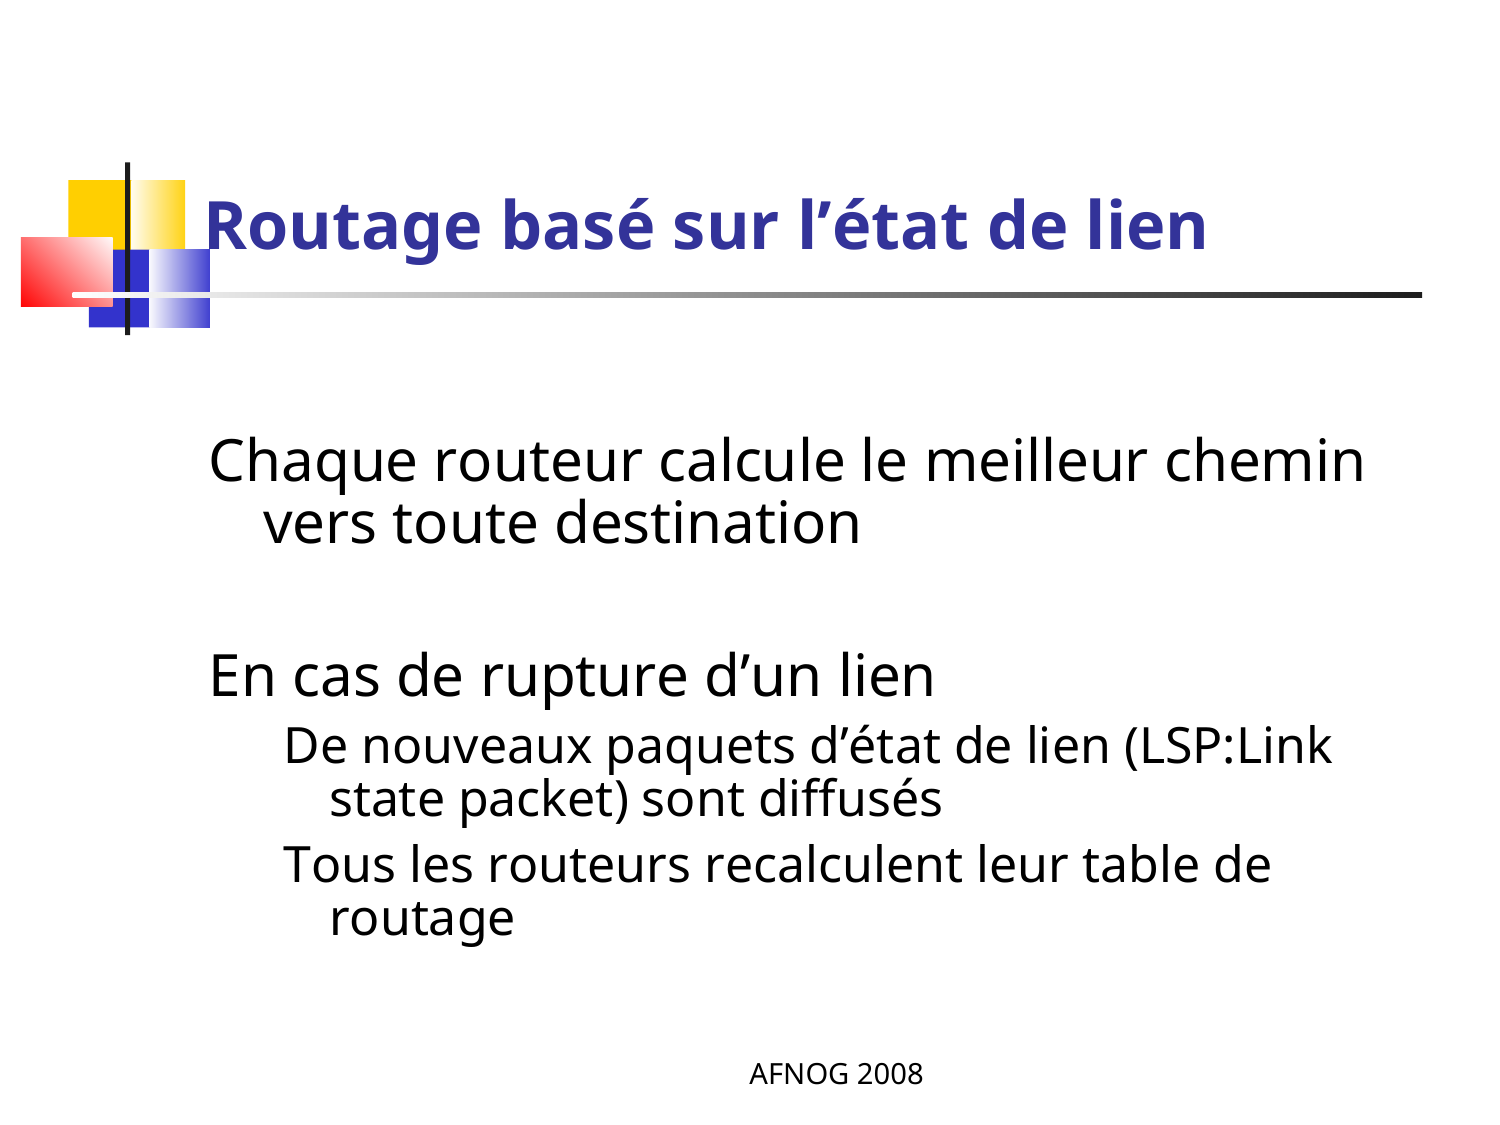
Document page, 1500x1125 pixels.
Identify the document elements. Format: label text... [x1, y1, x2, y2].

list Chaque routeur calcule le meilleur chemin vers toute destination En cas de rupture d’un lien De nouveaux paquets d’état de lien (LSP:Link state packet) sont diffusés Tous les routeurs recalculent leur table de routage [193, 331, 1436, 1007]
title Routage basé sur l’état de lien [188, 35, 1468, 276]
text_box AFNOG 2008 [599, 1024, 1074, 1099]
